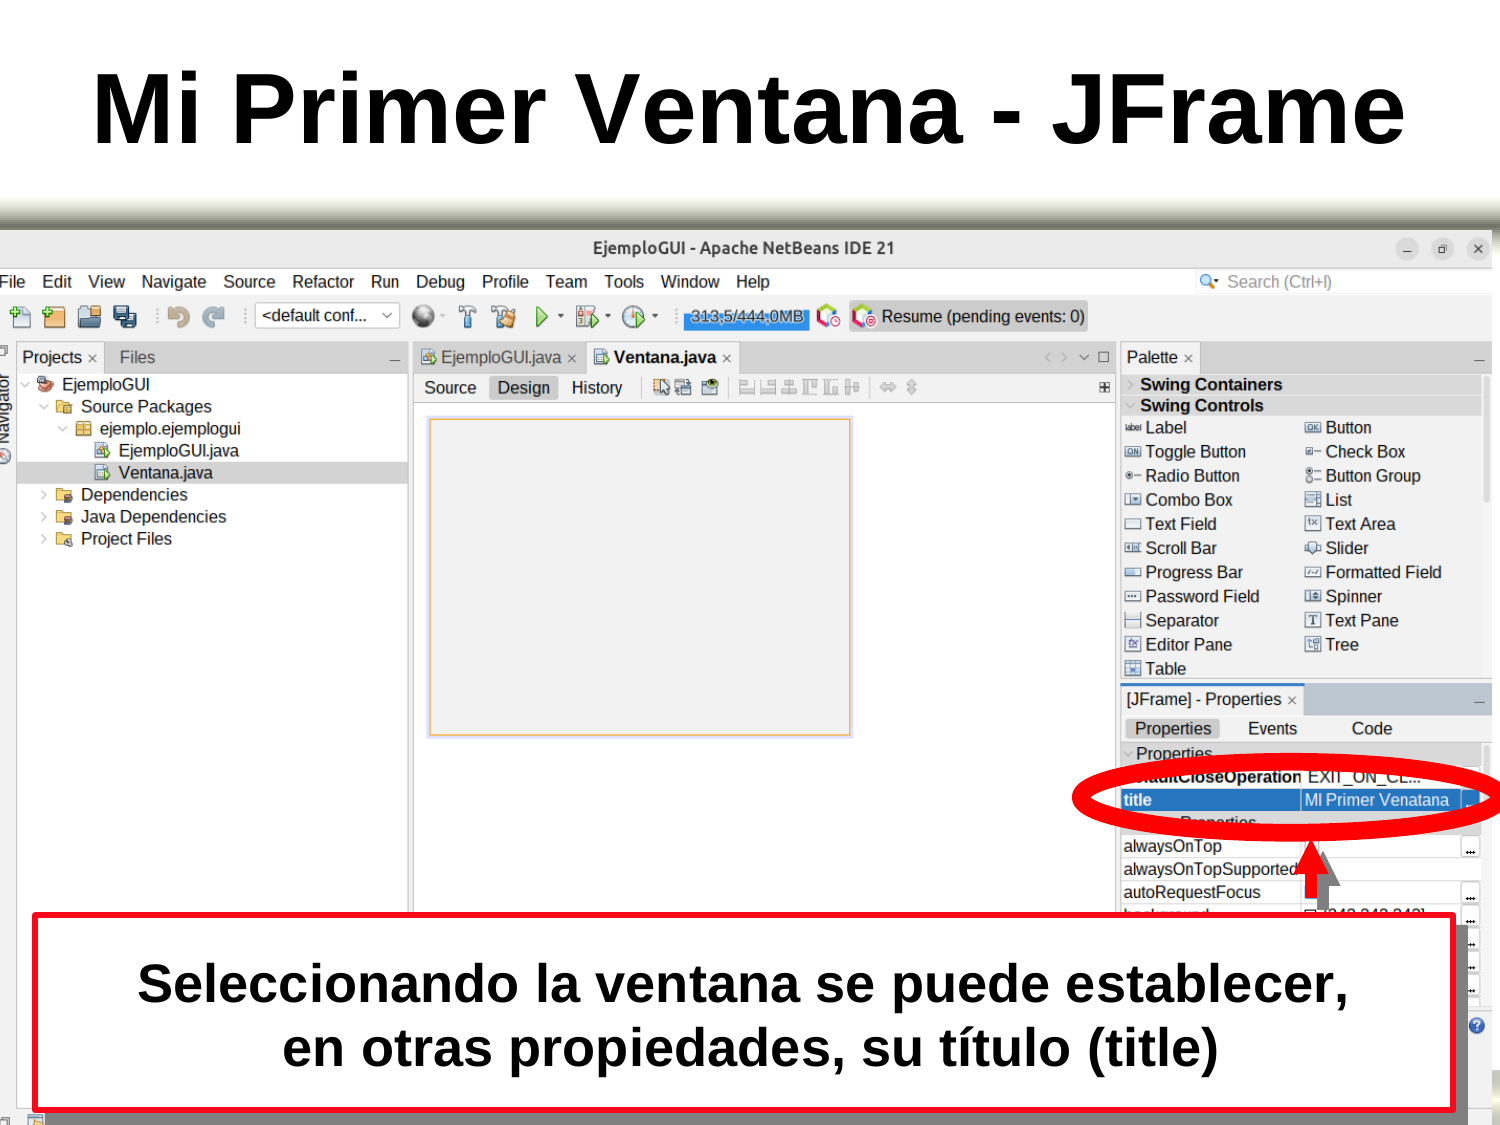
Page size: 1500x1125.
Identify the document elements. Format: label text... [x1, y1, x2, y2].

title Mi Primer Ventana - JFrame [0, 9, 1500, 198]
text_box Seleccionando la ventana se puede establecer, en otras propiedades, su título (title) [35, 915, 1453, 1111]
picture [1092, 771, 1489, 823]
picture [0, 230, 1492, 1125]
